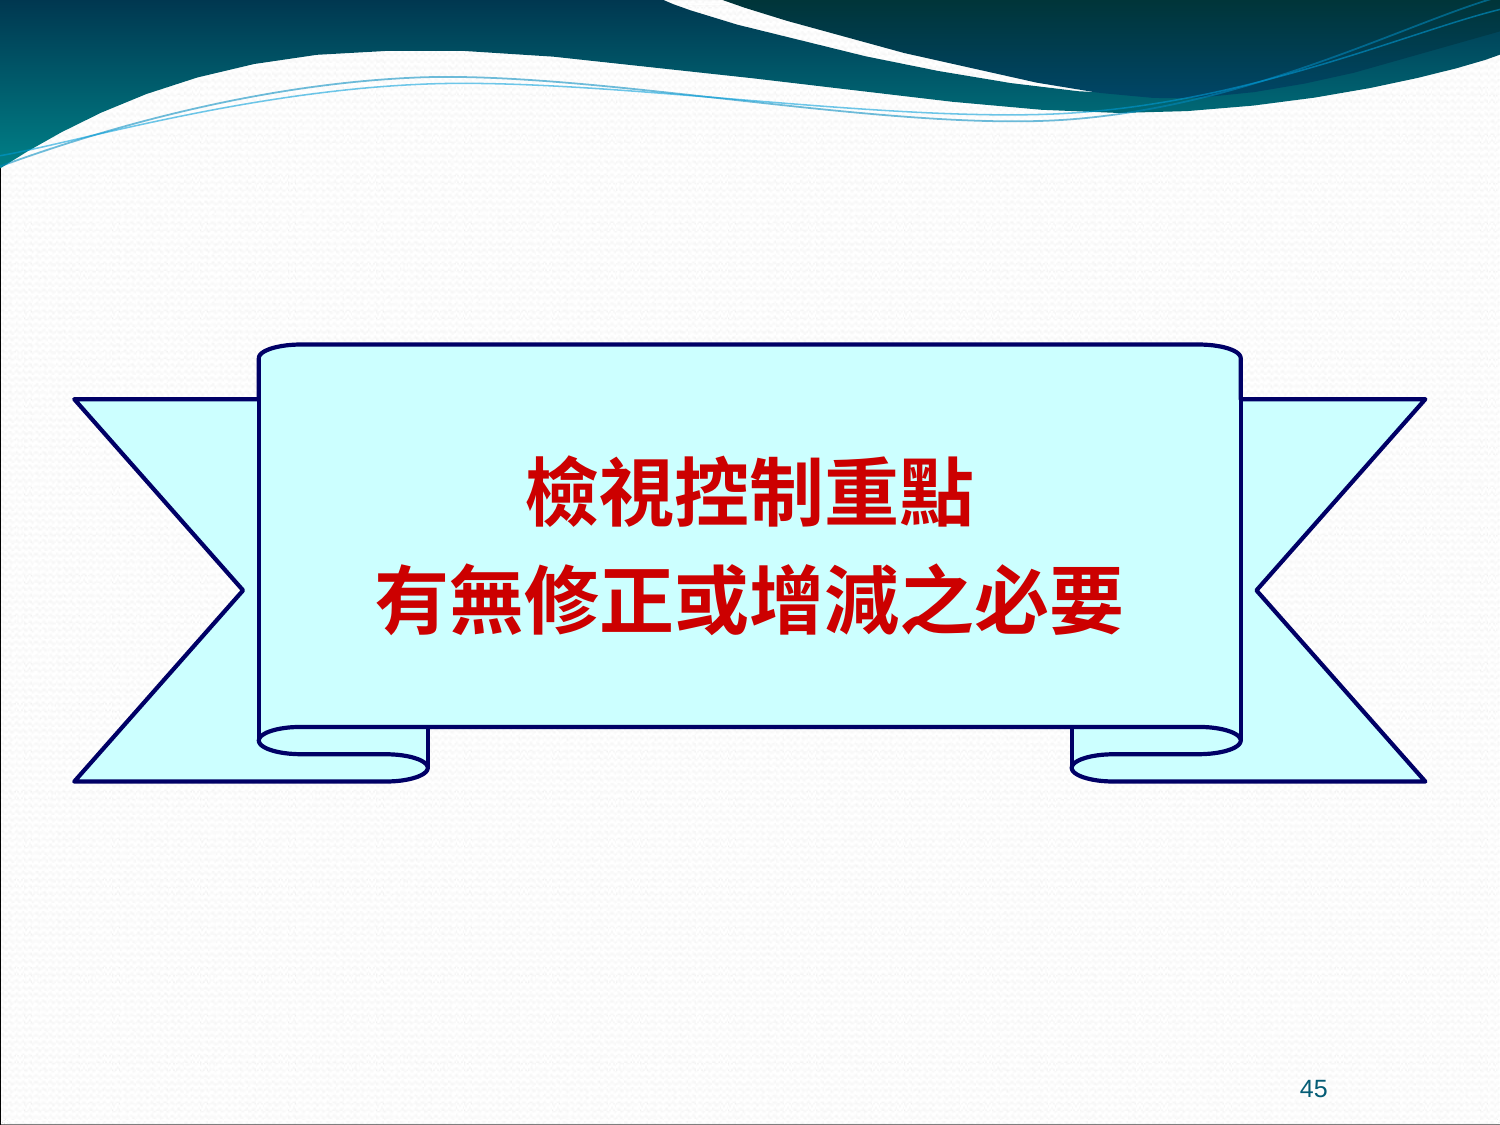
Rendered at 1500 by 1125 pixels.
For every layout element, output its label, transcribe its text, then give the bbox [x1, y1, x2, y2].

text_box 檢視控制重點 有無修正或增減之必要 [74, 344, 1426, 782]
text_box [1299, 1042, 1426, 1103]
